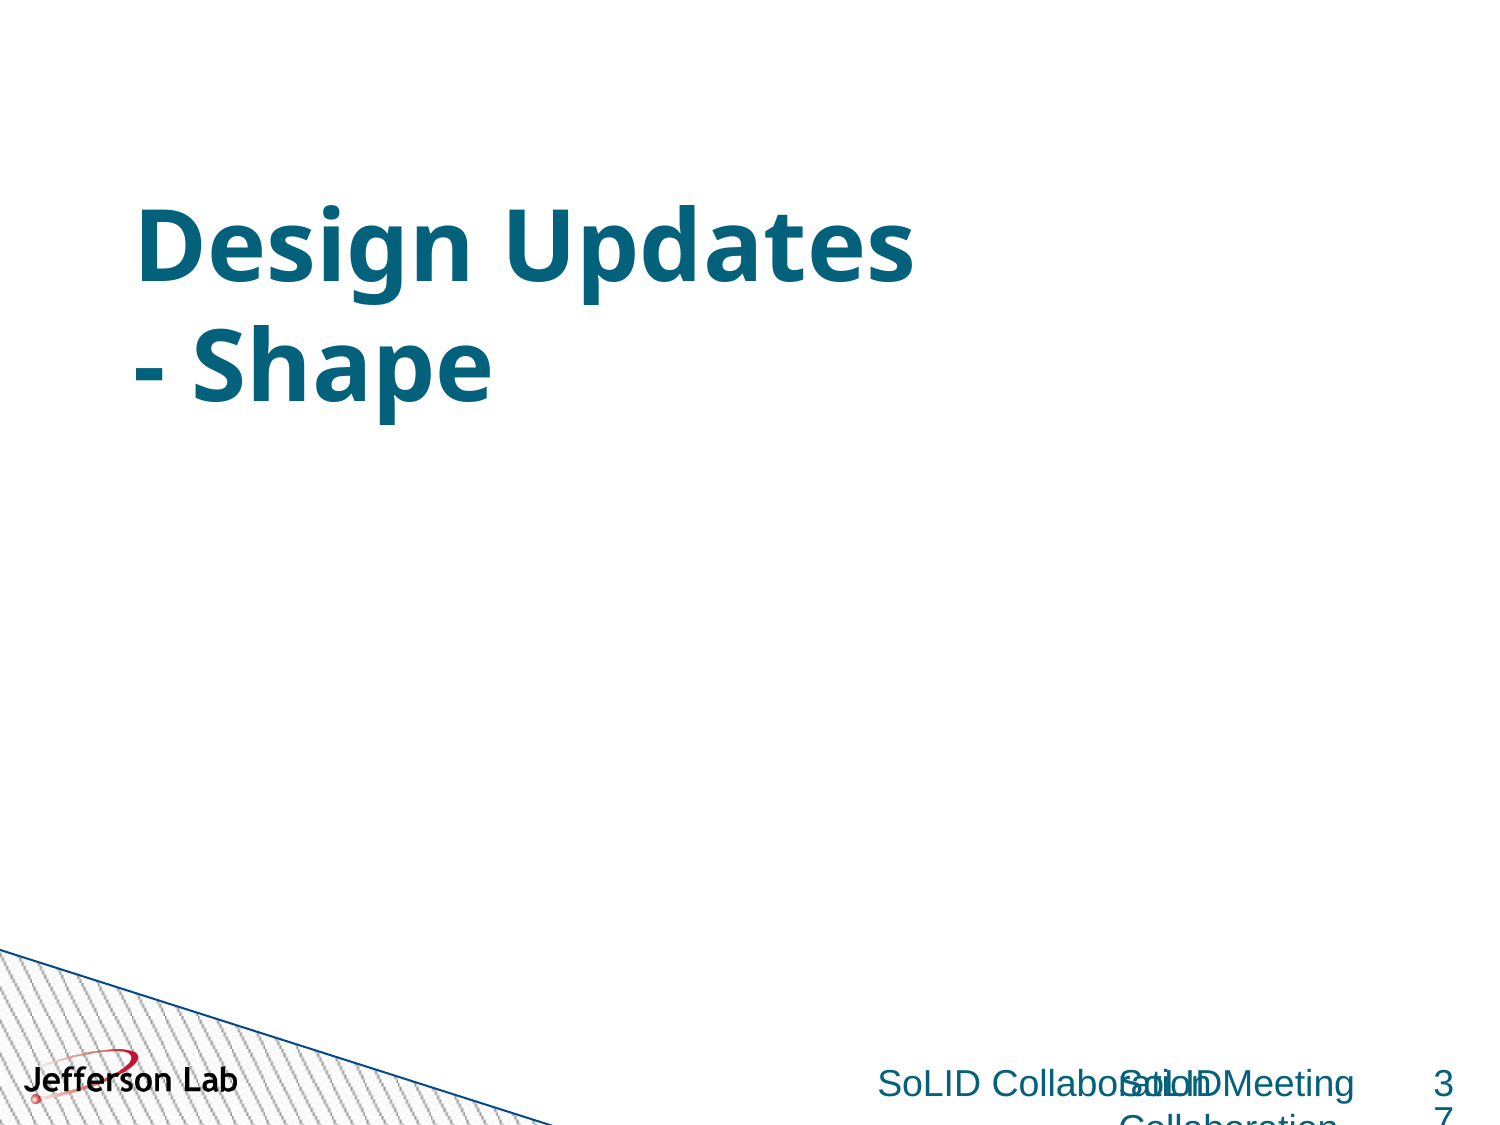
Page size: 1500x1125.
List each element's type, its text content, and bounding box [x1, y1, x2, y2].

text_box <number> [1418, 1051, 1479, 1111]
picture [0, 952, 543, 1125]
text_box SoLID Collaboration Meeting [1103, 1051, 1419, 1112]
text_box Design Updates - Shape [118, 173, 1394, 429]
